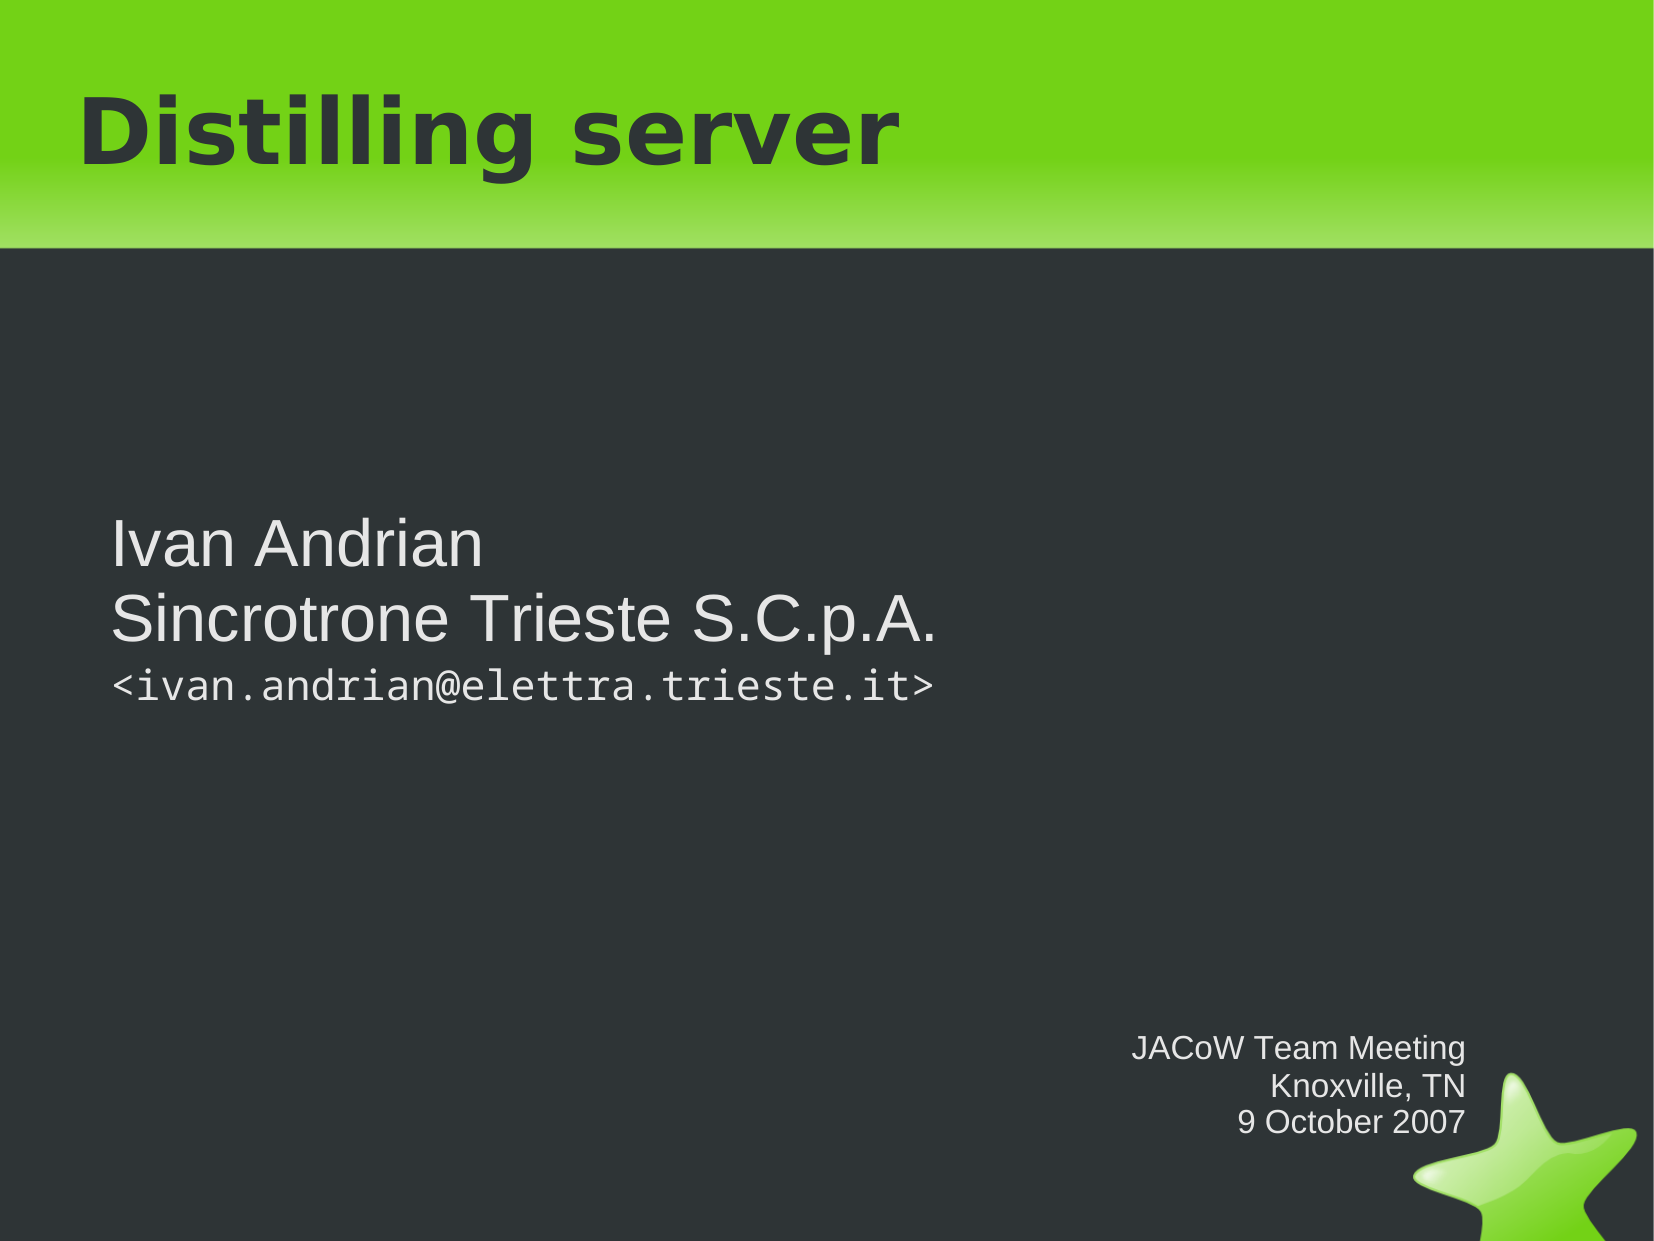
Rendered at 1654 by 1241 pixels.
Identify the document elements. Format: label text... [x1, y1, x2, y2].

title Distilling server [76, 29, 1565, 237]
text_box JACoW Team Meeting Knoxville, TN 9 October 2007 [1093, 1000, 1467, 1171]
text_box Ivan Andrian Sincrotrone Trieste S.C.p.A. <ivan.andrian@elettra.trieste.it> [110, 461, 976, 758]
picture [0, 0, 1654, 1241]
